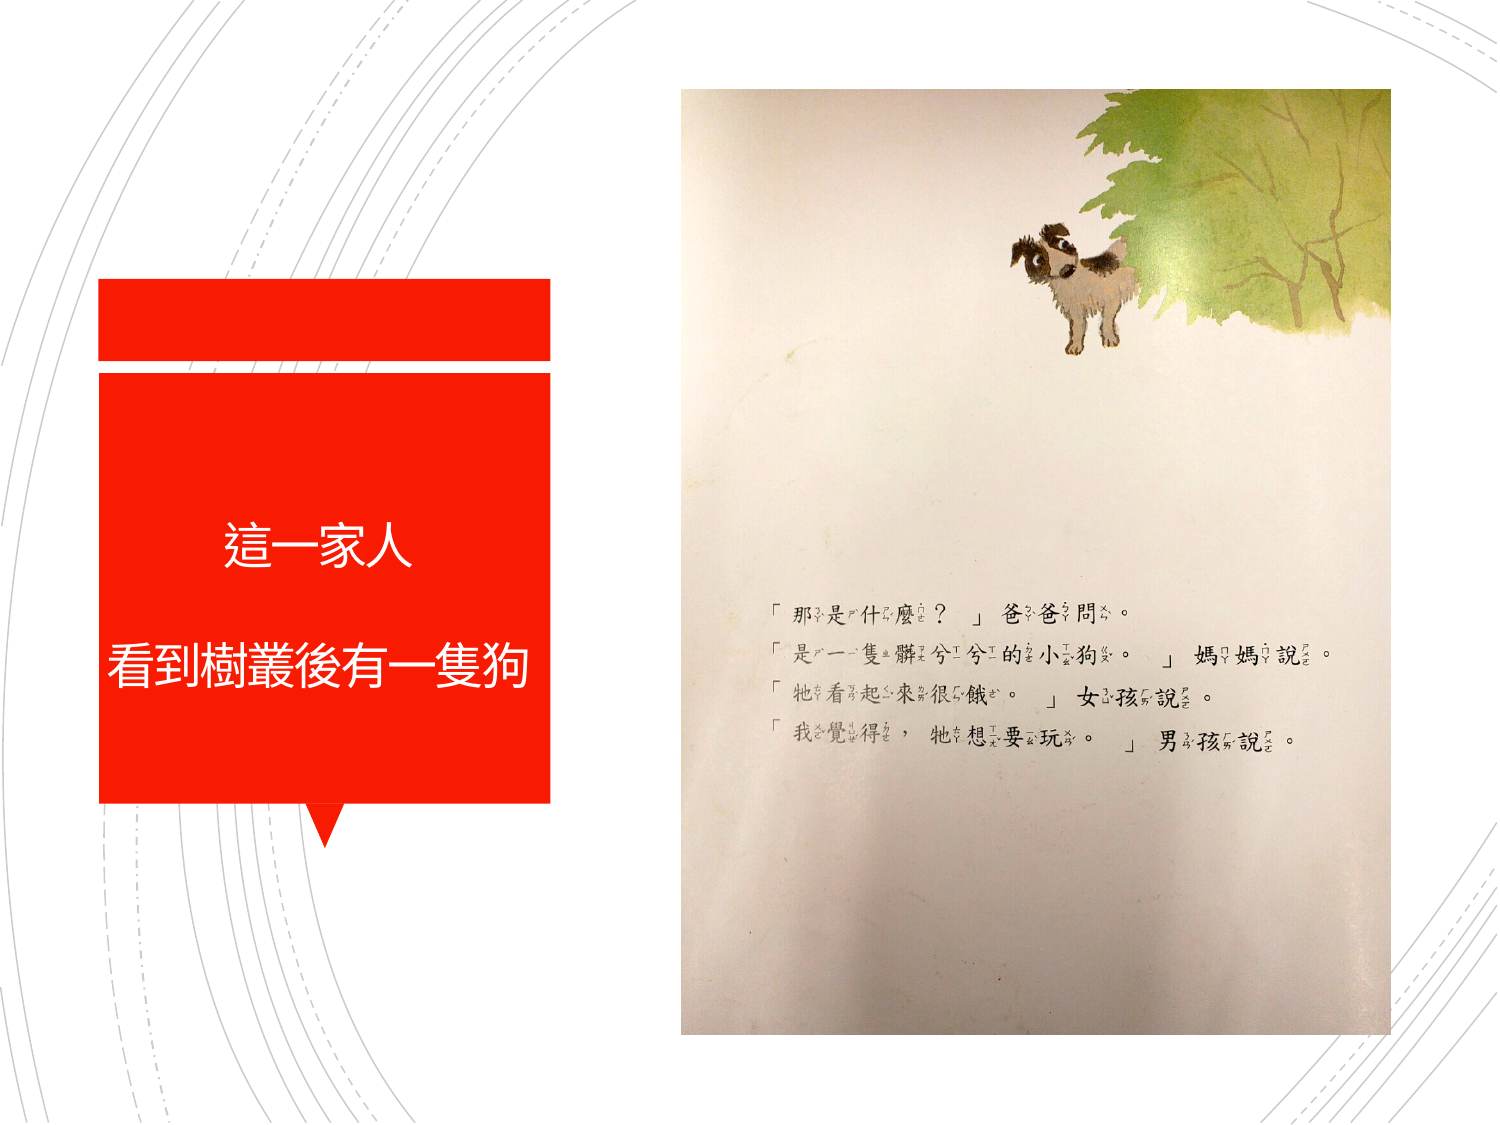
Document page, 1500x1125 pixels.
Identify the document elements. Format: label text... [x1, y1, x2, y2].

picture [681, 89, 1391, 1035]
title 這一家人 看到樹叢後有一隻狗 [64, 373, 573, 777]
